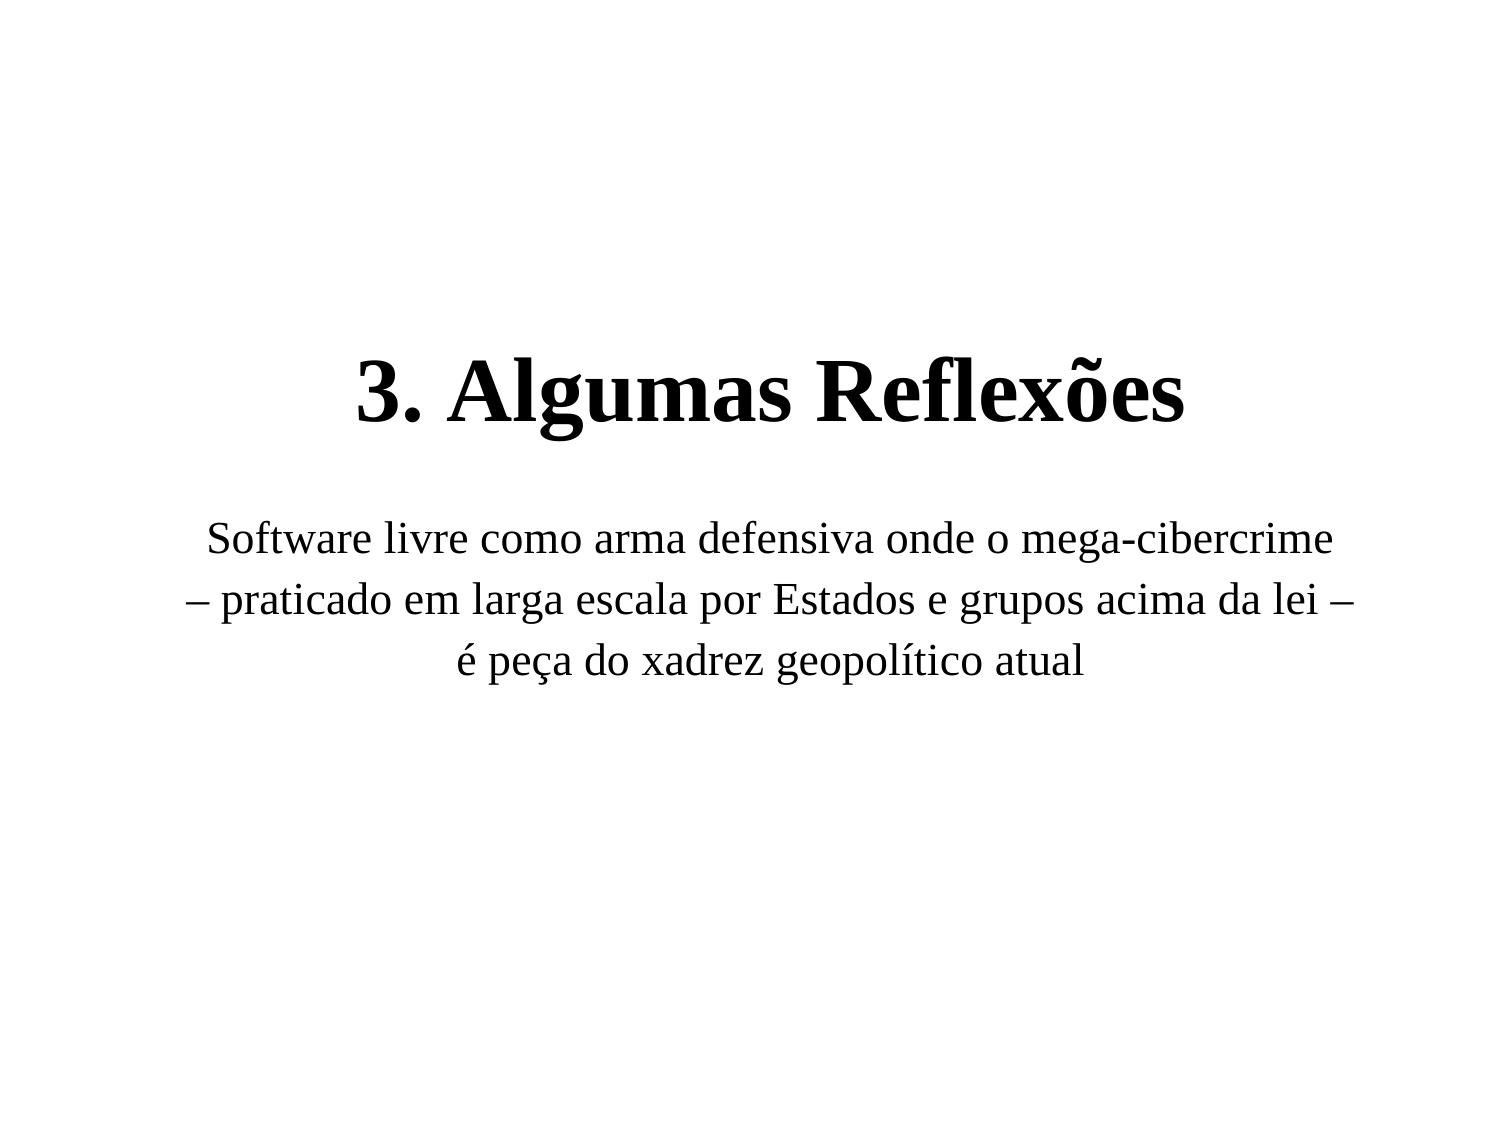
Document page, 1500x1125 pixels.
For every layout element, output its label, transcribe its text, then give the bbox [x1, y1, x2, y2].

title 3. Algumas Reflexões Software livre como arma defensiva onde o mega-cibercrime – praticado em larga escala por Estados e grupos acima da lei – é peça do xadrez geopolítico atual [107, 321, 1436, 684]
